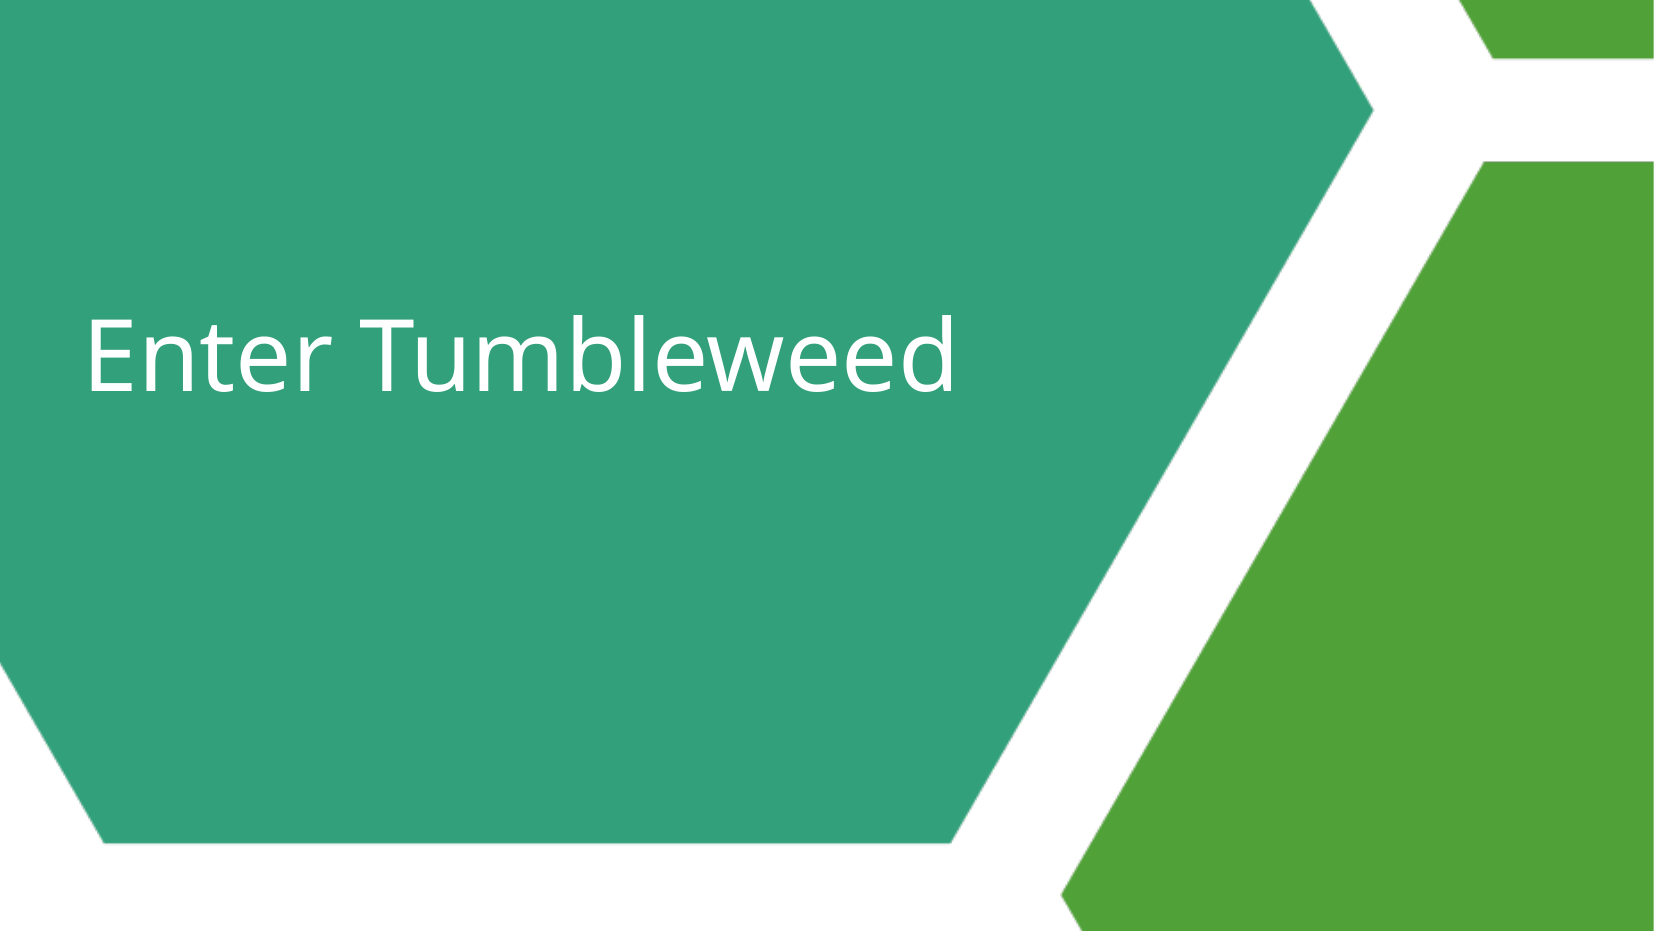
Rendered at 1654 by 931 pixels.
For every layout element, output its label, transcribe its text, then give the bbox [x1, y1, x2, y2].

picture [0, 0, 1654, 931]
title Enter Tumbleweed [82, 219, 1218, 486]
